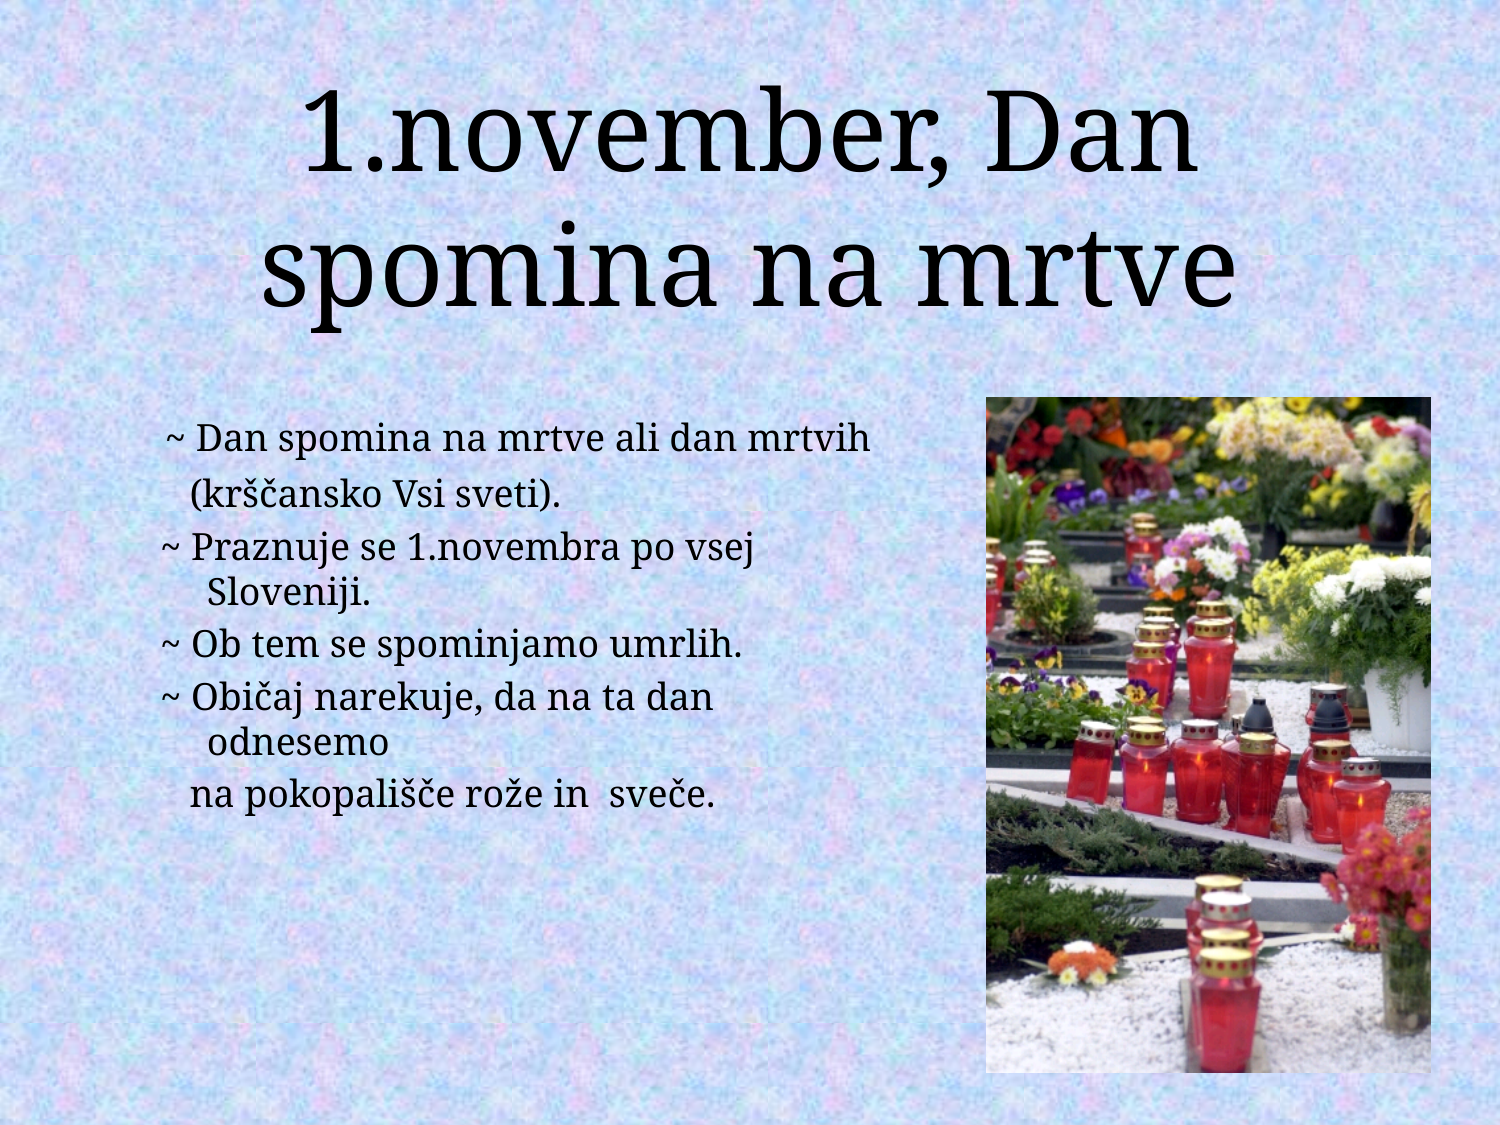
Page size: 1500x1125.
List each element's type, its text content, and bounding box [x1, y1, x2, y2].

title 1.november, Dan spomina na mrtve [112, 99, 1388, 288]
picture [0, 0, 1500, 1125]
list ~ Dan spomina na mrtve ali dan mrtvih (krščansko Vsi sveti). ~ Praznuje se 1.novembra po vsej Sloveniji. ~ Ob tem se spominjamo umrlih. ~ Običaj narekuje, da na ta dan odnesemo na pokopališče rože in sveče. [135, 385, 904, 1049]
